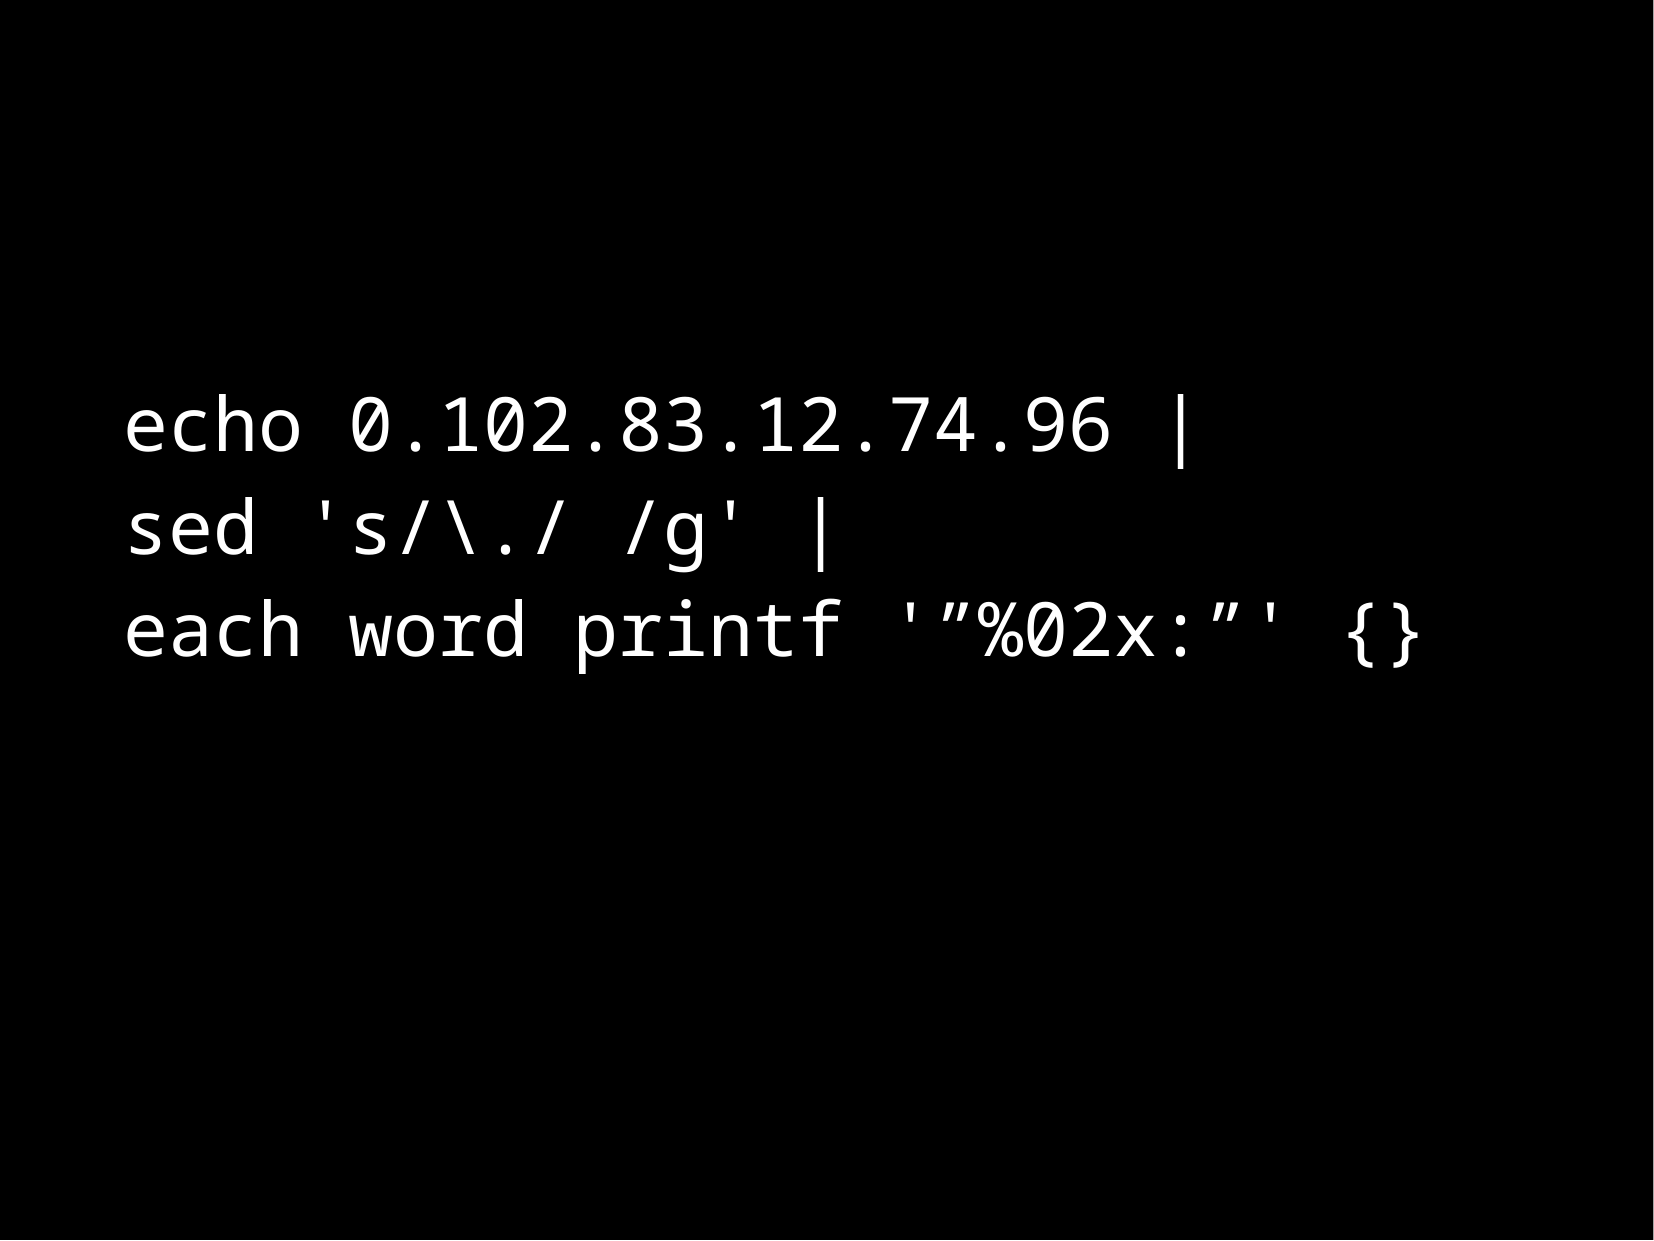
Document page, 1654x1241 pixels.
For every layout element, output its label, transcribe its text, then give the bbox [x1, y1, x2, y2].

title echo 0.102.83.12.74.96 | sed 's/\./ /g' | each word printf '”%02x:”' {} [124, 398, 1613, 652]
